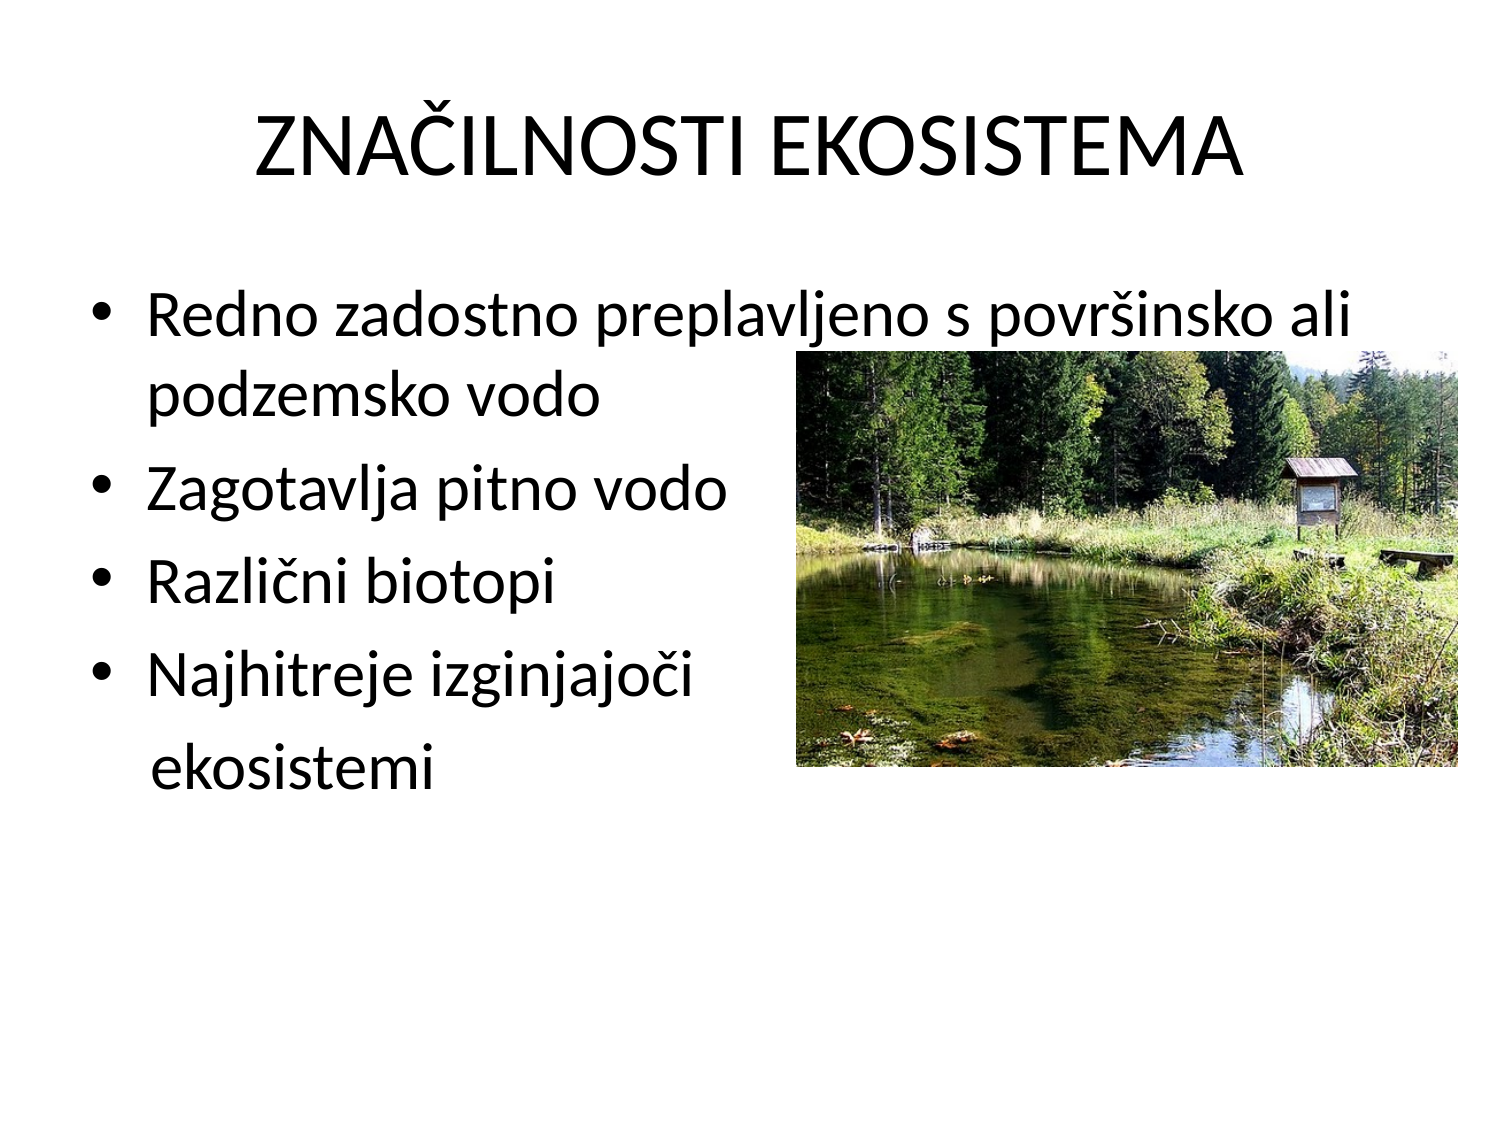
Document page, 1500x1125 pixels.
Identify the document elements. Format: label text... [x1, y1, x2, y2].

title ZNAČILNOSTI EKOSISTEMA [75, 45, 1425, 233]
picture [796, 351, 1458, 767]
list Redno zadostno preplavljeno s površinsko ali podzemsko vodo Zagotavlja pitno vodo Različni biotopi Najhitreje izginjajoči ekosistemi [75, 262, 1425, 1005]
